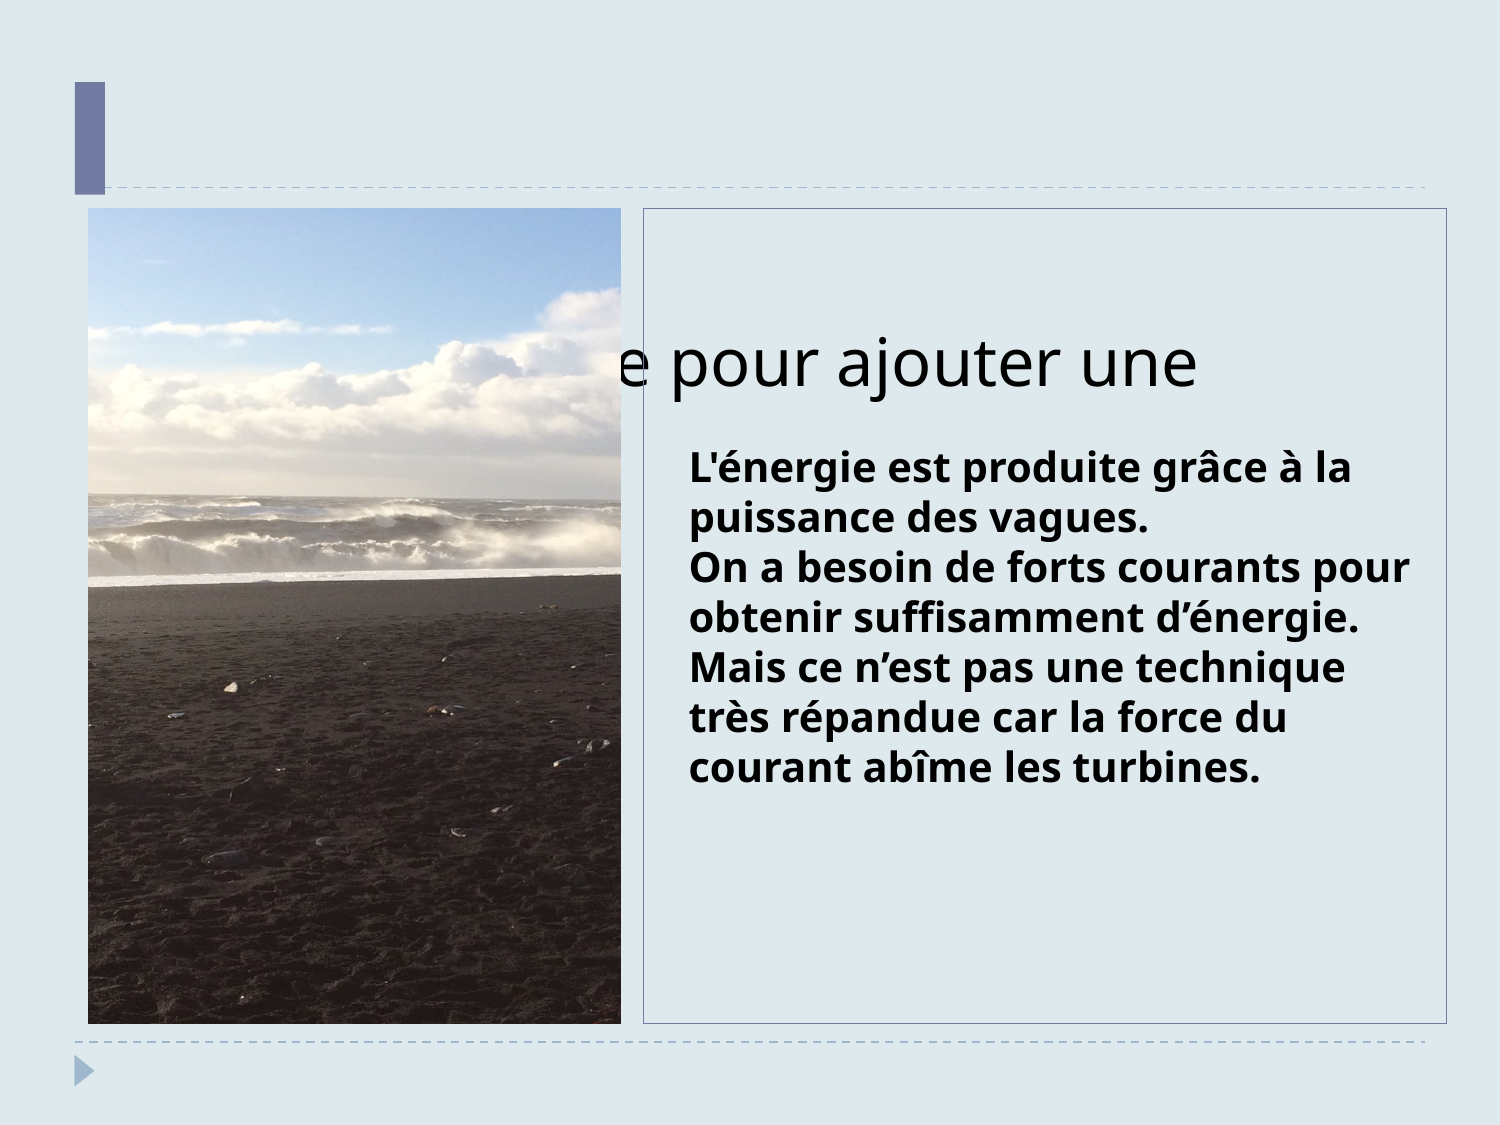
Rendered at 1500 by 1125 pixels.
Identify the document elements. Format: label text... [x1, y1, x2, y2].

text_box L'énergie est produite grâce à la puissance des vagues. On a besoin de forts courants pour obtenir suffisamment d’énergie. Mais ce n’est pas une technique très répandue car la force du courant abîme les turbines. [643, 208, 1447, 1024]
picture [88, 208, 621, 1024]
